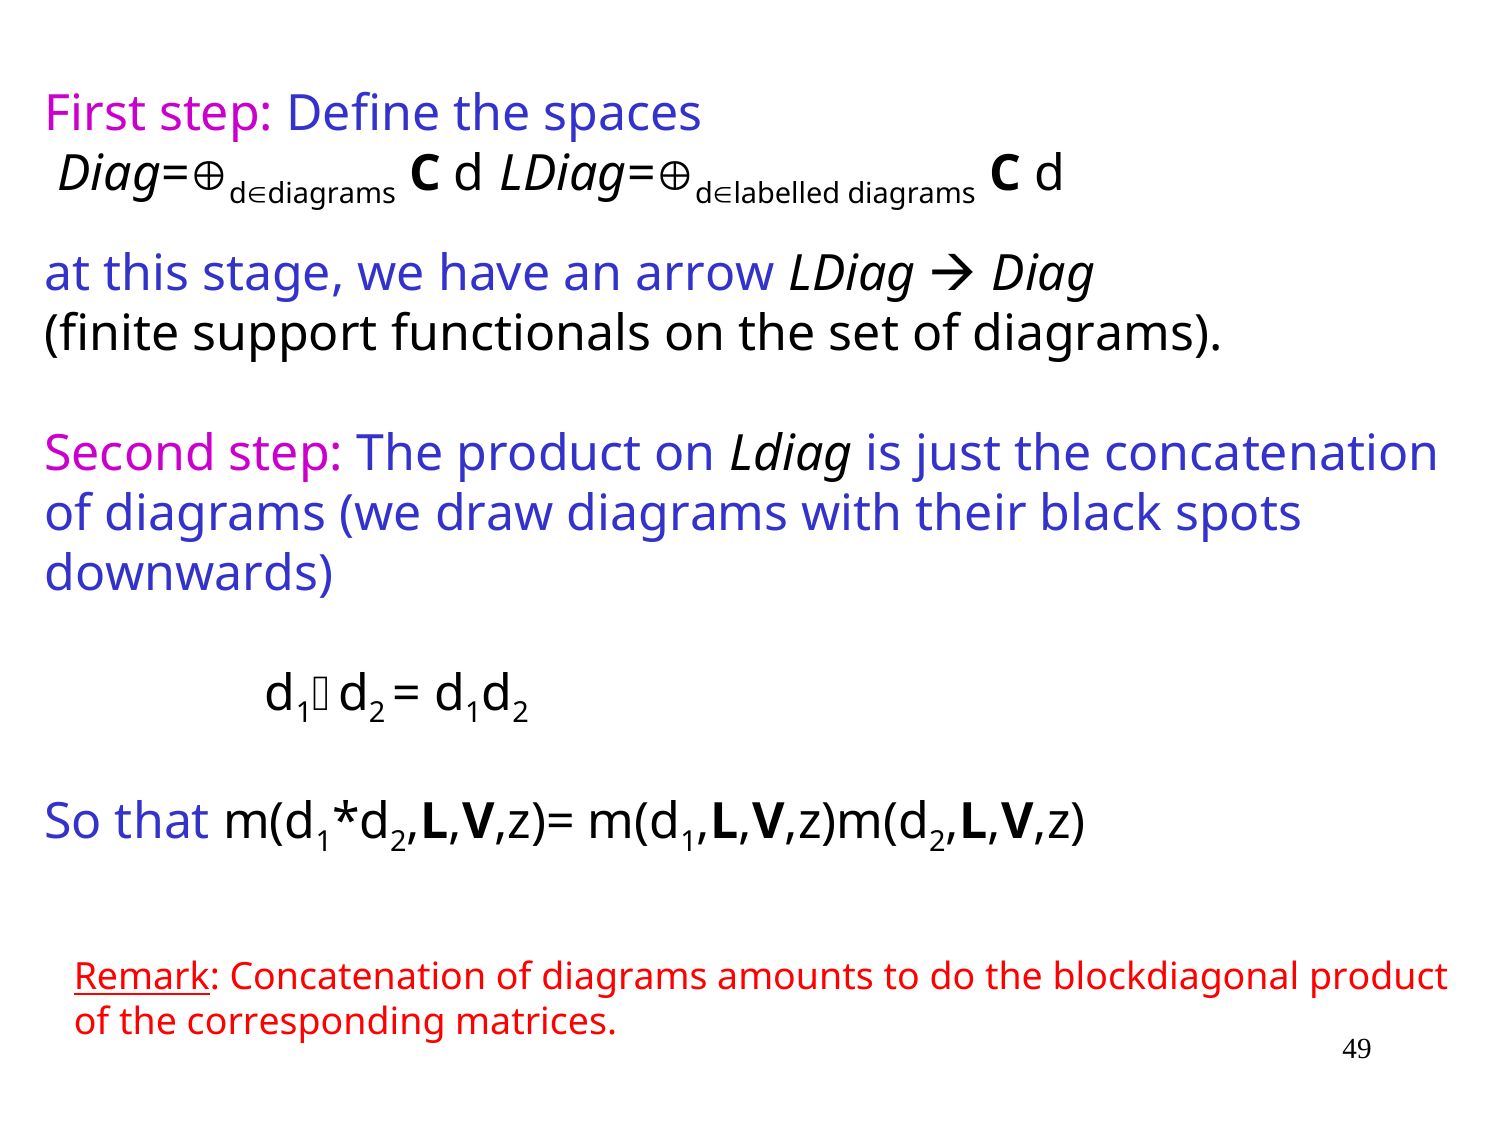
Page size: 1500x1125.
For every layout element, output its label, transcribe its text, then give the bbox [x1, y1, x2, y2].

text_box First step: Define the spaces Diag=ddiagrams C d LDiag=dlabelled diagrams C d at this stage, we have an arrow LDiag  Diag (finite support functionals on the set of diagrams). Second step: The product on Ldiag is just the concatenation of diagrams (we draw diagrams with their black spots downwards) d1 d2 = d1d2 So that m(d1*d2,L,V,z)= m(d1,L,V,z)m(d2,L,V,z)‏ [29, 73, 1477, 925]
text_box Remark: Concatenation of diagrams amounts to do the blockdiagonal product of the corresponding matrices. [59, 944, 1477, 1051]
